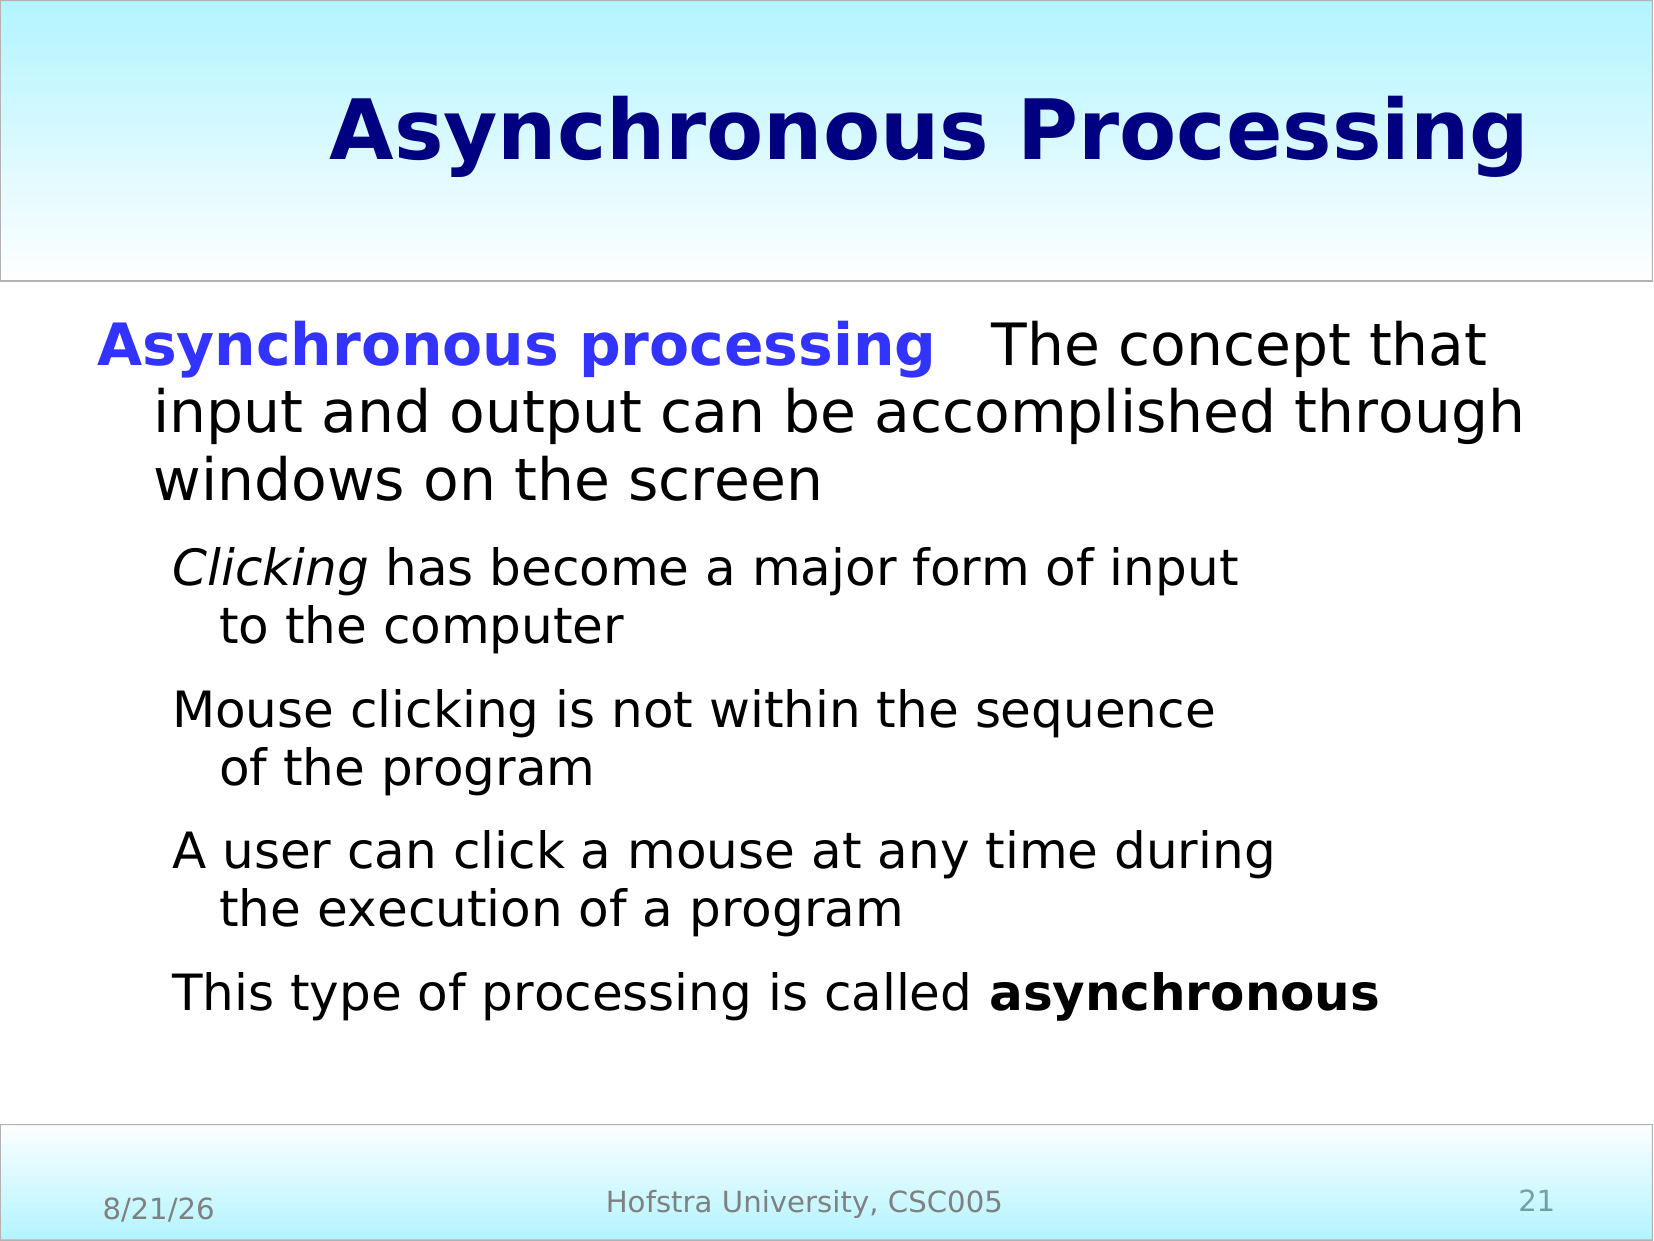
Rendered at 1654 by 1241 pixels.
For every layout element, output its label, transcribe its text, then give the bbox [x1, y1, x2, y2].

title Asynchronous Processing [247, 27, 1612, 235]
list Asynchronous processing The concept that input and output can be accomplished through windows on the screen Clicking has become a major form of input to the computer Mouse clicking is not within the sequence of the program A user can click a mouse at any time during the execution of a program This type of processing is called asynchronous [82, 303, 1571, 1192]
